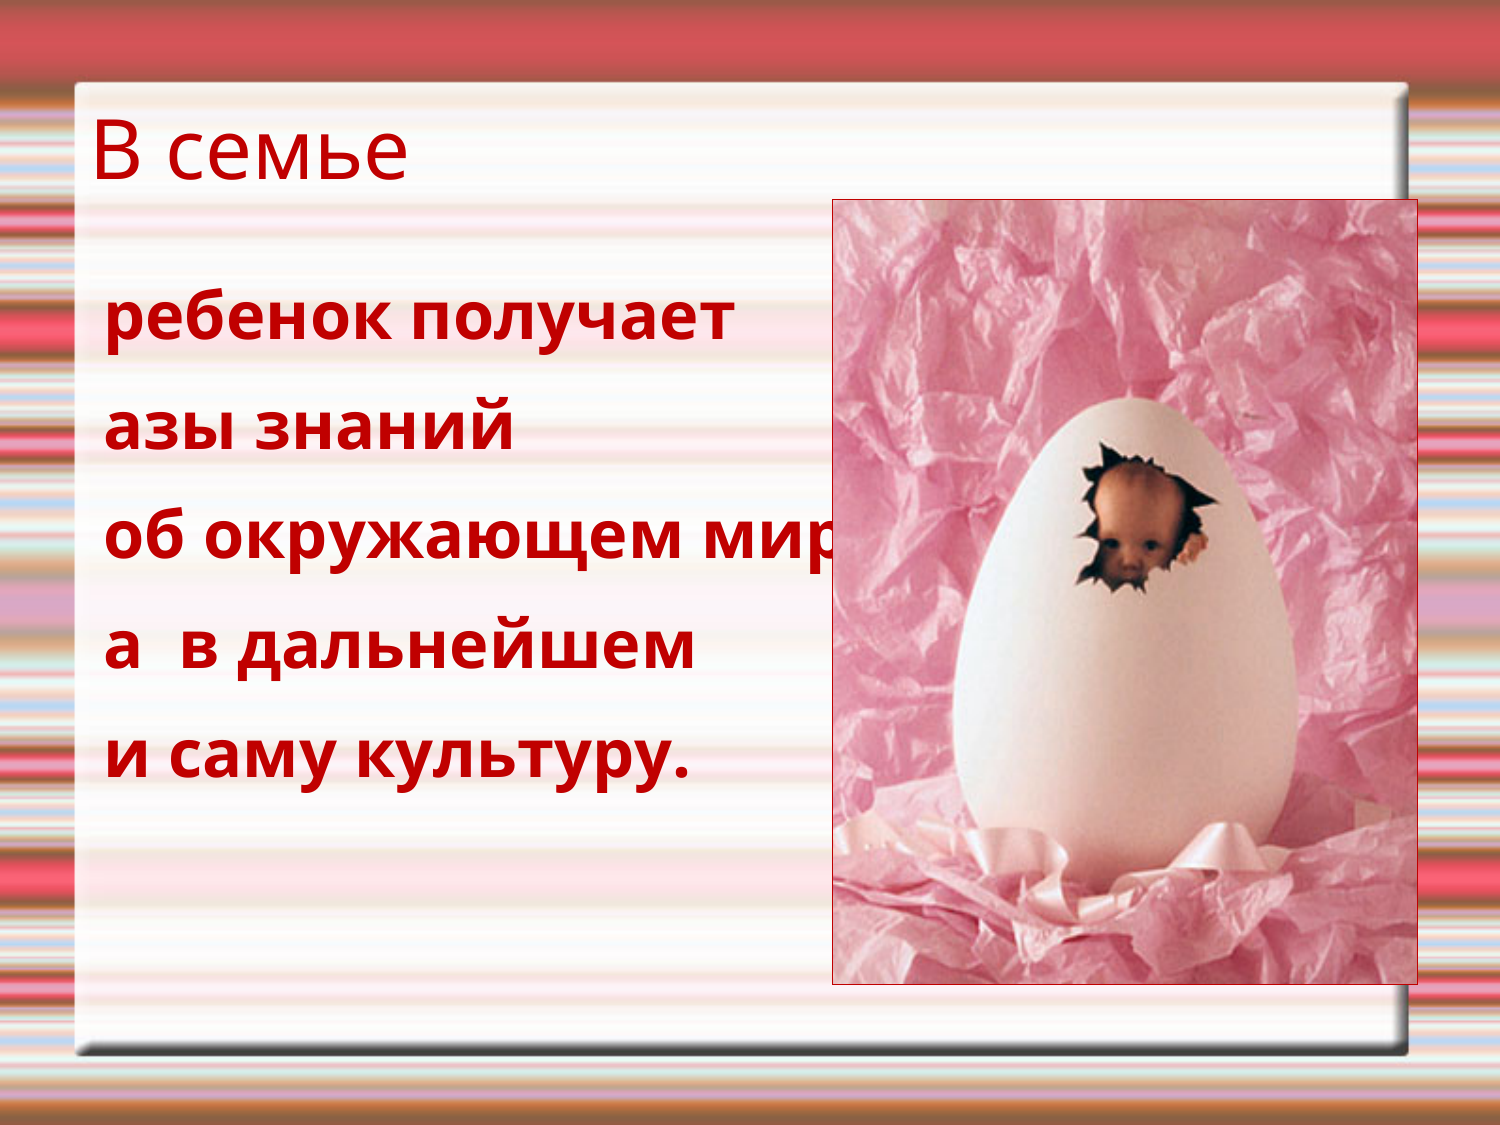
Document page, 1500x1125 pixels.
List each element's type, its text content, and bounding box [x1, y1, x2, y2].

list ребенок получает азы знаний об окружающем мире, а в дальнейшем и саму культуру. [88, 265, 1500, 1009]
picture [0, 0, 1500, 1125]
title В семье [75, 88, 1500, 227]
